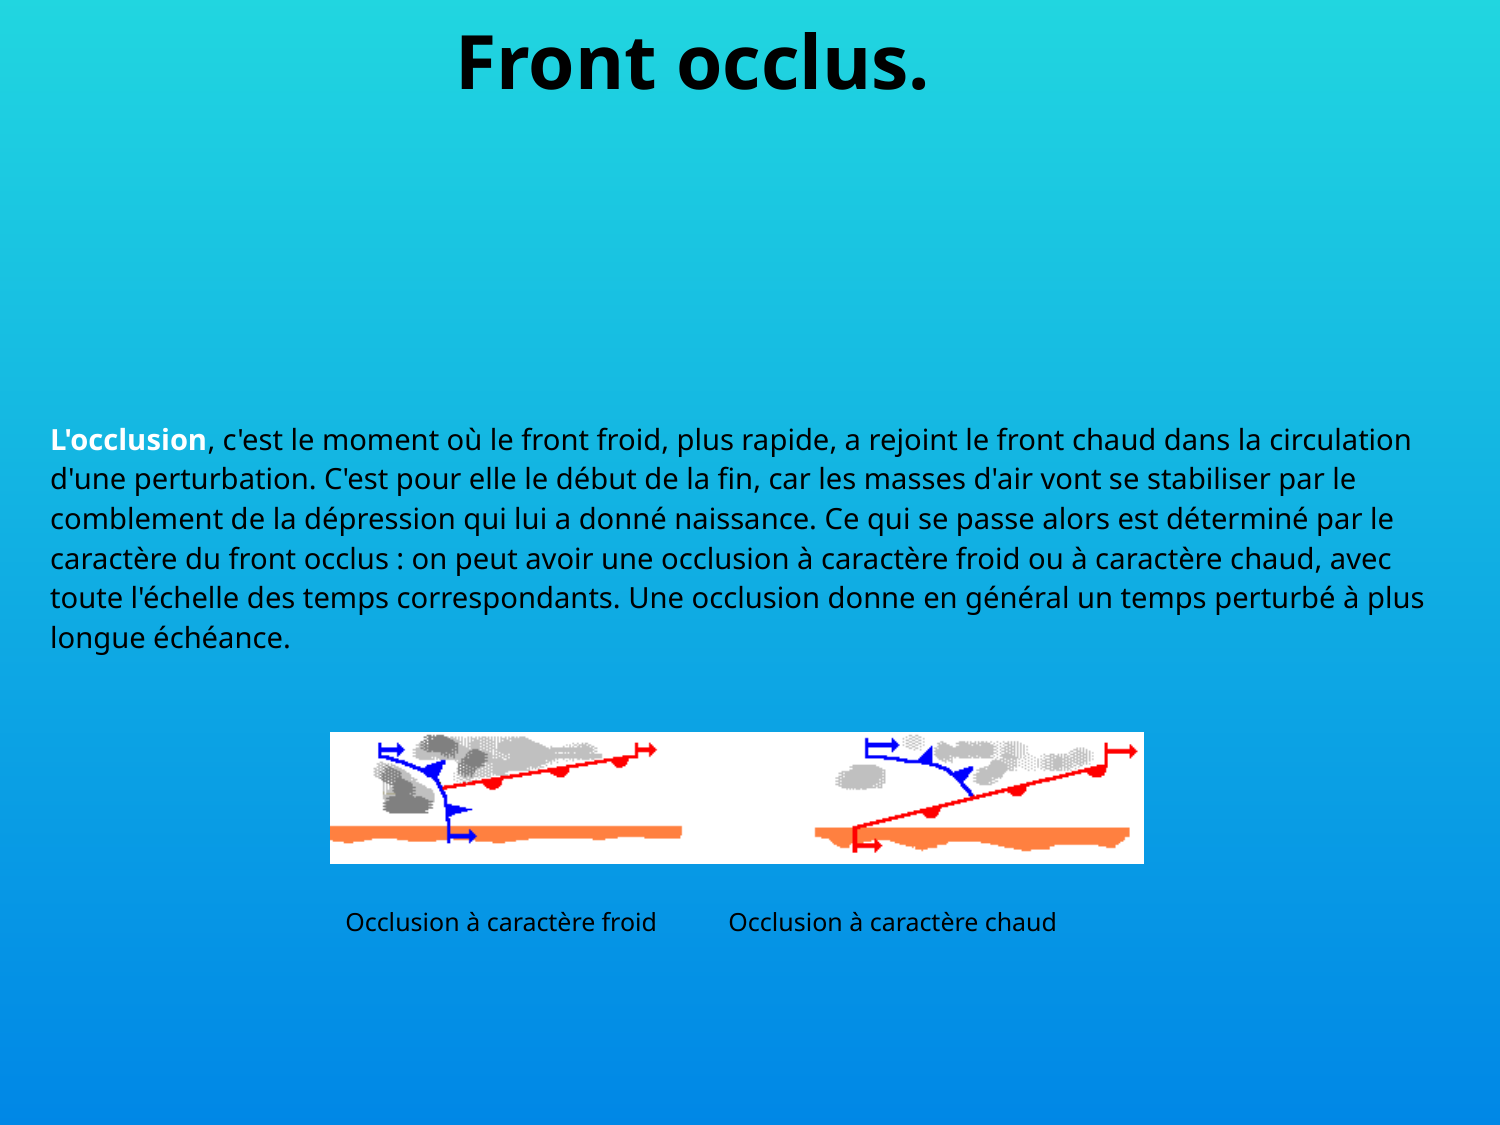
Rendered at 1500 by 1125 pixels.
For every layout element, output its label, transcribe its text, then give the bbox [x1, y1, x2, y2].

text_box Occlusion à caractère froid Occlusion à caractère chaud [330, 897, 1146, 957]
text_box L'occlusion, c'est le moment où le front froid, plus rapide, a rejoint le front chaud dans la circulation d'une perturbation. C'est pour elle le début de la fin, car les masses d'air vont se stabiliser par le comblement de la dépression qui lui a donné naissance. Ce qui se passe alors est déterminé par le caractère du front occlus : on peut avoir une occlusion à caractère froid ou à caractère chaud, avec toute l'échelle des temps correspondants. Une occlusion donne en général un temps perturbé à plus longue échéance. [35, 411, 1453, 638]
title Front occlus. [75, 2, 1312, 119]
picture [331, 733, 1143, 863]
